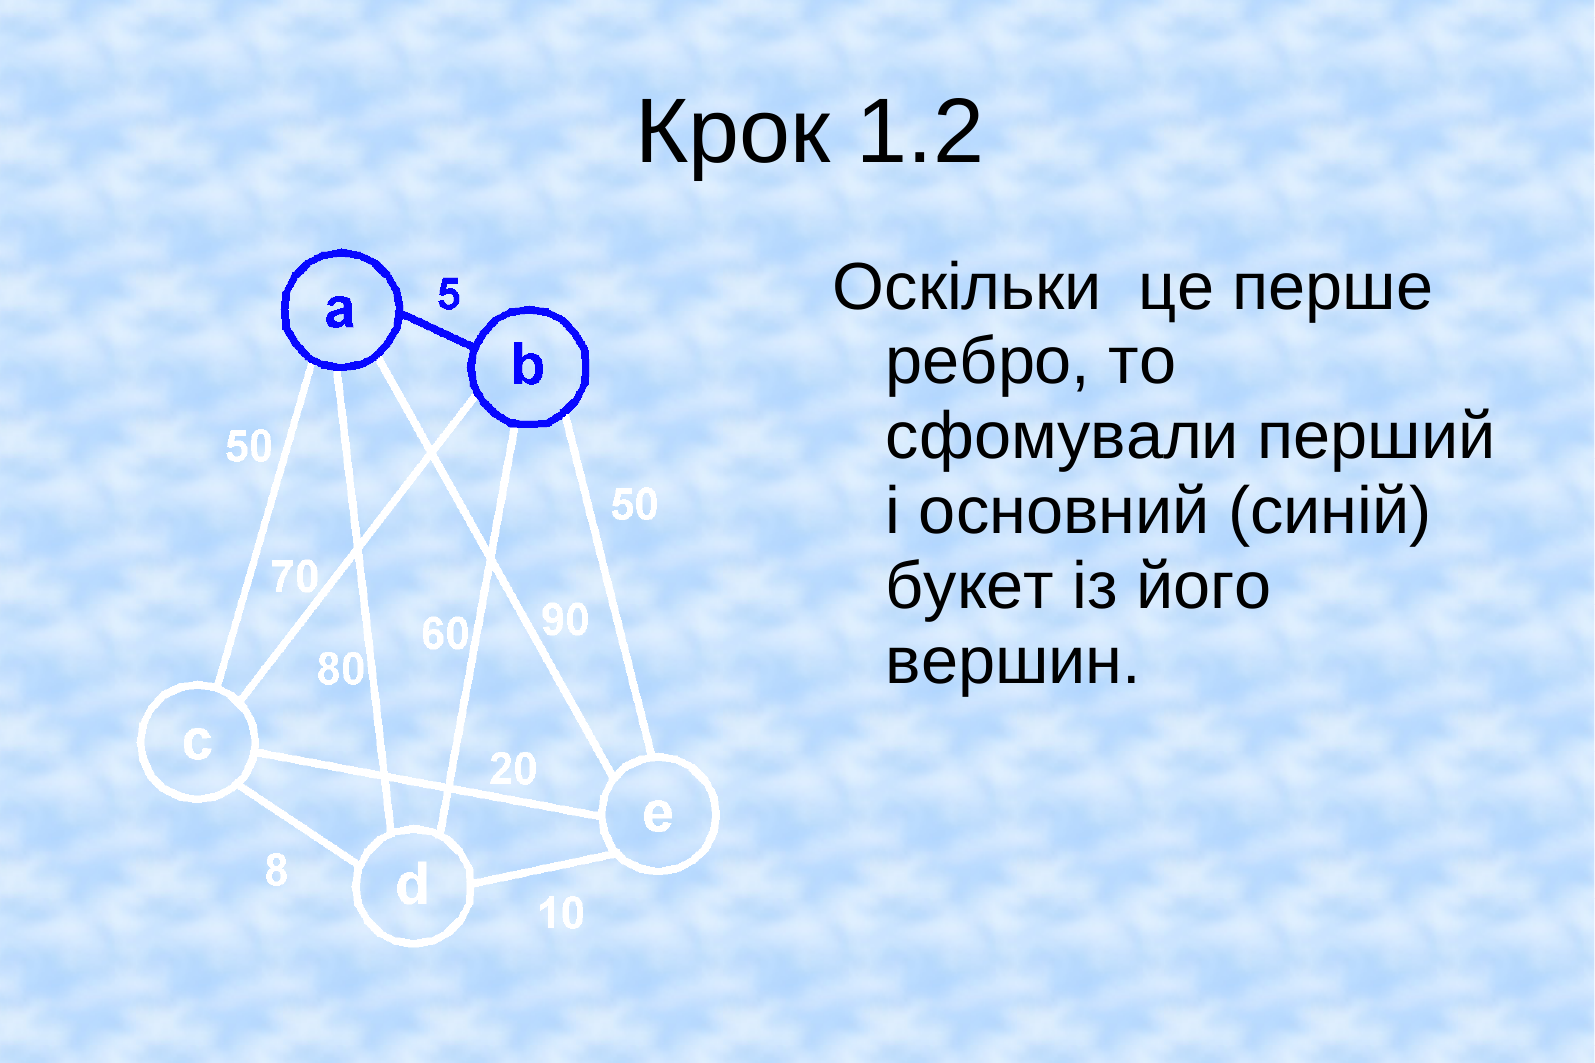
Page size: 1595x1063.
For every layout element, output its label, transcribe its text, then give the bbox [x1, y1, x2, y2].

title Крок 1.2 [79, 42, 1515, 220]
picture [0, 0, 1595, 1063]
list Оскільки це перше ребро, то сфомували перший і основний (синій) букет із його вершин. [814, 248, 1516, 951]
